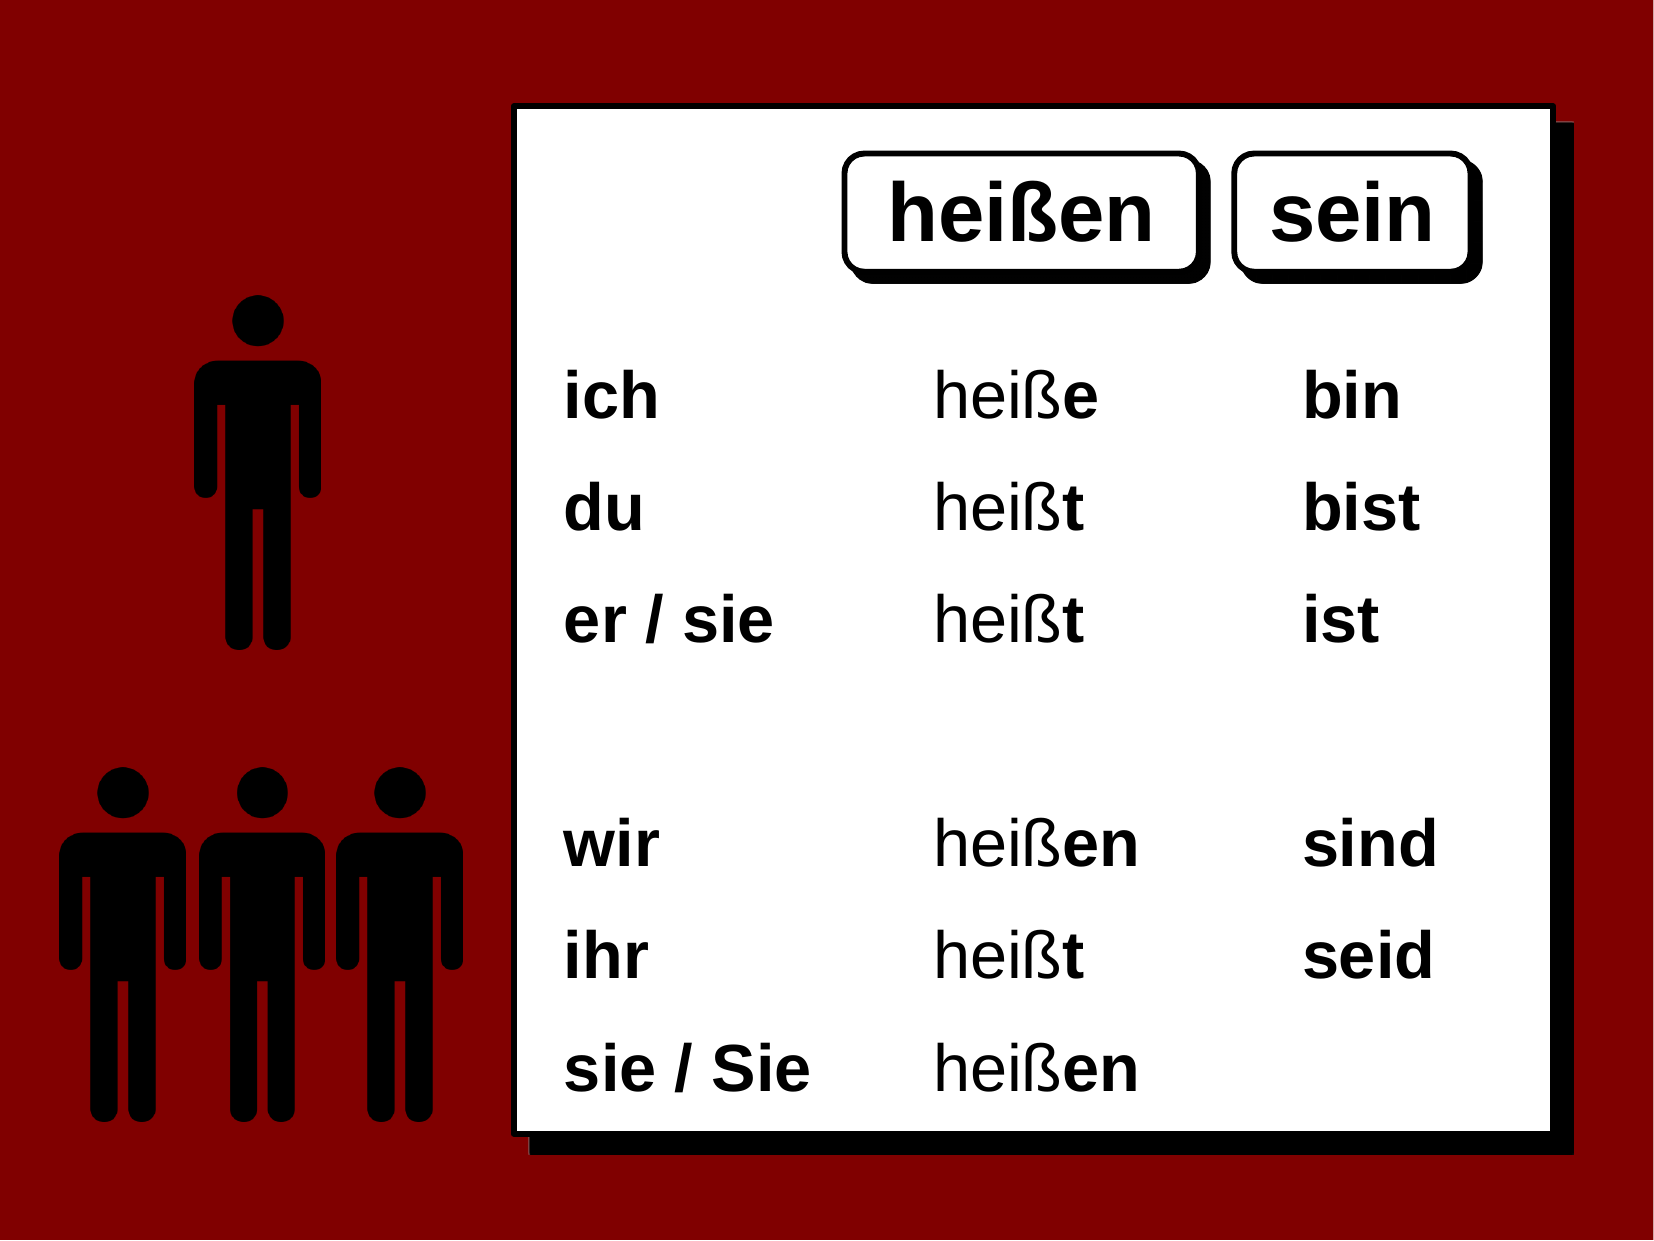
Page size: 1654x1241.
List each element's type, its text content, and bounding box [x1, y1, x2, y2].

text_box sein [1234, 153, 1471, 272]
picture [194, 295, 321, 650]
picture [59, 767, 186, 1123]
text_box [513, 106, 1554, 1134]
text_box ich heiße bin du heißt bist er / sie heißt ist wir heißen sind ihr heißt seid sie / Sie heißen [549, 312, 1554, 1106]
text_box heißen [844, 153, 1199, 272]
picture [336, 767, 463, 1123]
picture [199, 767, 325, 1123]
